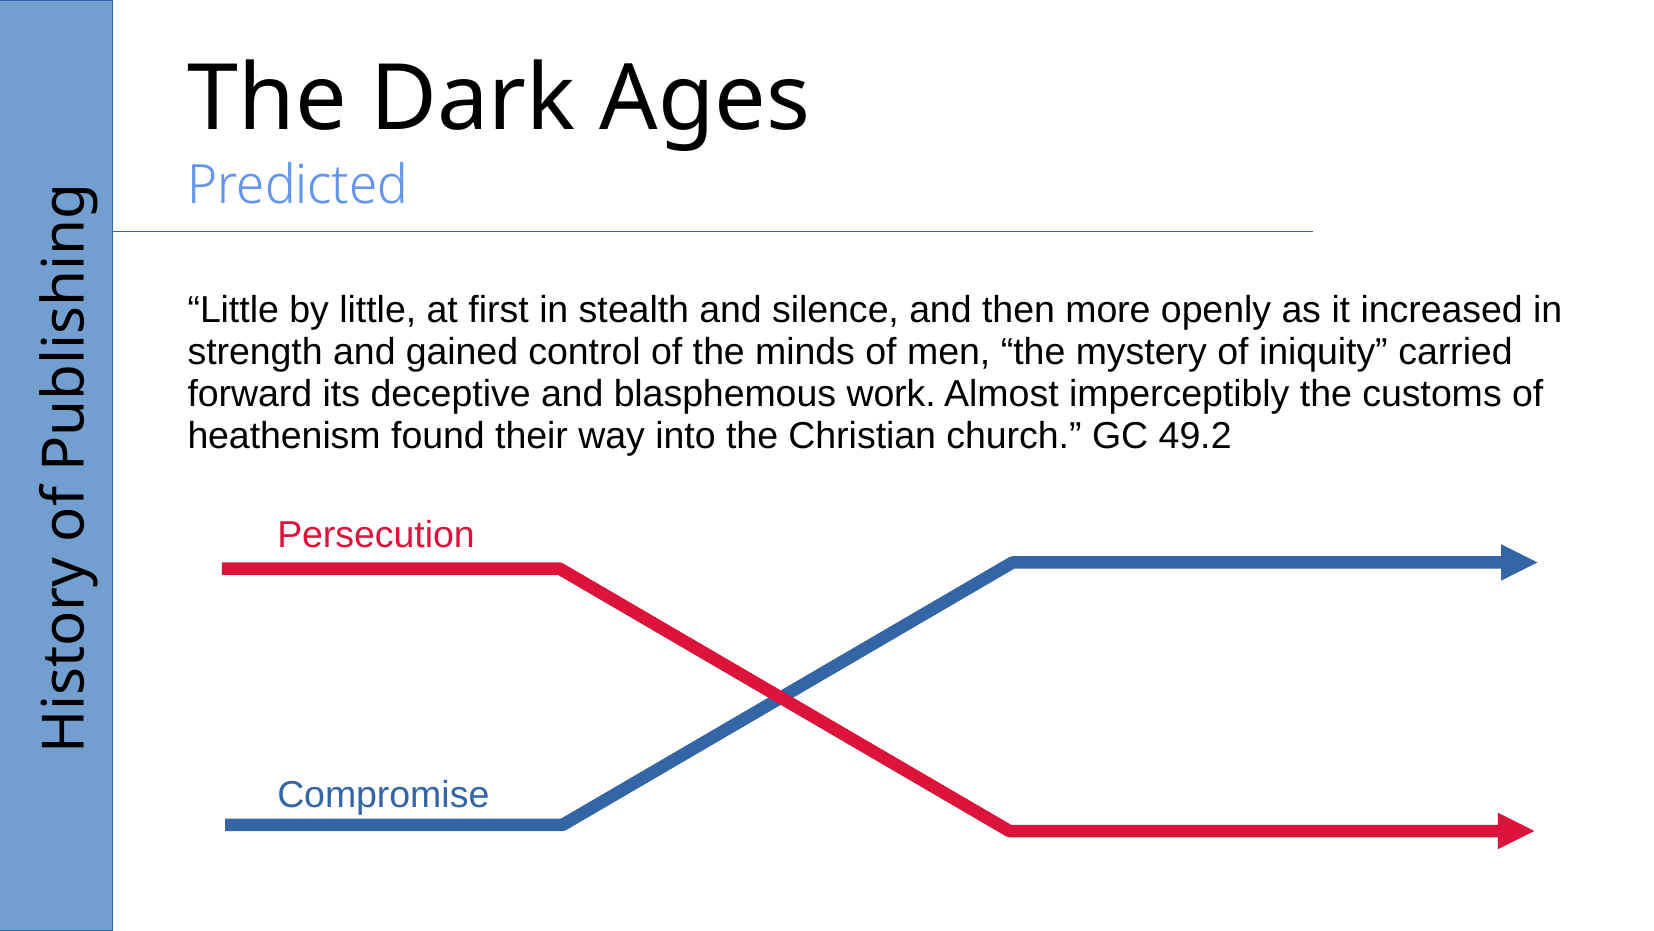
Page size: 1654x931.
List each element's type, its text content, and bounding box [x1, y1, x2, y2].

text_box Compromise [262, 766, 563, 823]
text_box History of Publishing [13, 37, 105, 901]
title The Dark Ages [187, 33, 1571, 125]
title Predicted [187, 125, 1571, 239]
text_box Persecution [262, 505, 563, 562]
text_box [0, 0, 113, 931]
subtitle “Little by little, at first in stealth and silence, and then more openly as it increased in strength and gained control of the minds of men, “the mystery of iniquity” carried forward its deceptive and blasphemous work. Almost imperceptibly the customs of heathenism found their way into the Christian church.” GC 49.2 [187, 288, 1571, 877]
